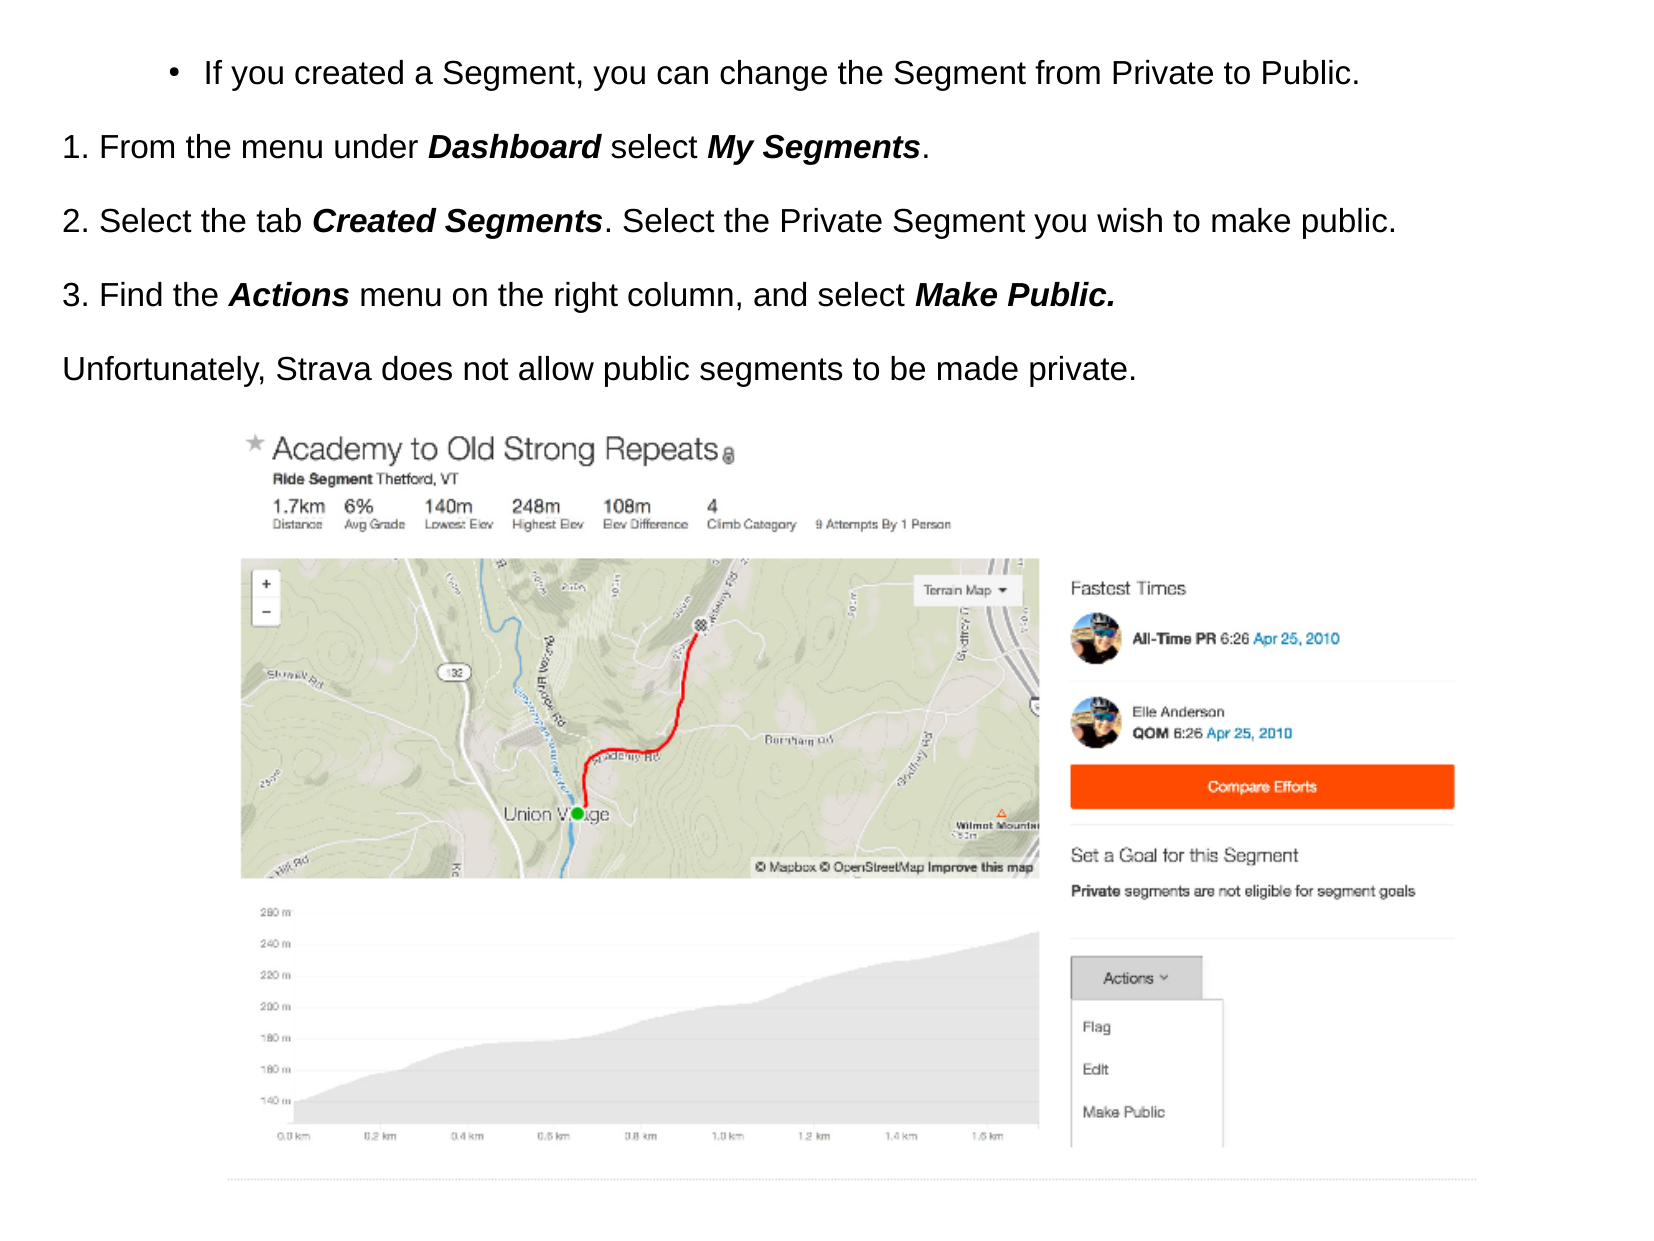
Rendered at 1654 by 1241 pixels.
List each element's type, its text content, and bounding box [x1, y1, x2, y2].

picture [205, 425, 1477, 1182]
text_box If you created a Segment, you can change the Segment from Private to Public. 1. From the menu under Dashboard select My Segments. 2. Select the tab Created Segments. Select the Private Segment you wish to make public. 3. Find the Actions menu on the right column, and select Make Public. Unfortunately, Strava does not allow public segments to be made private. [47, 47, 1571, 400]
